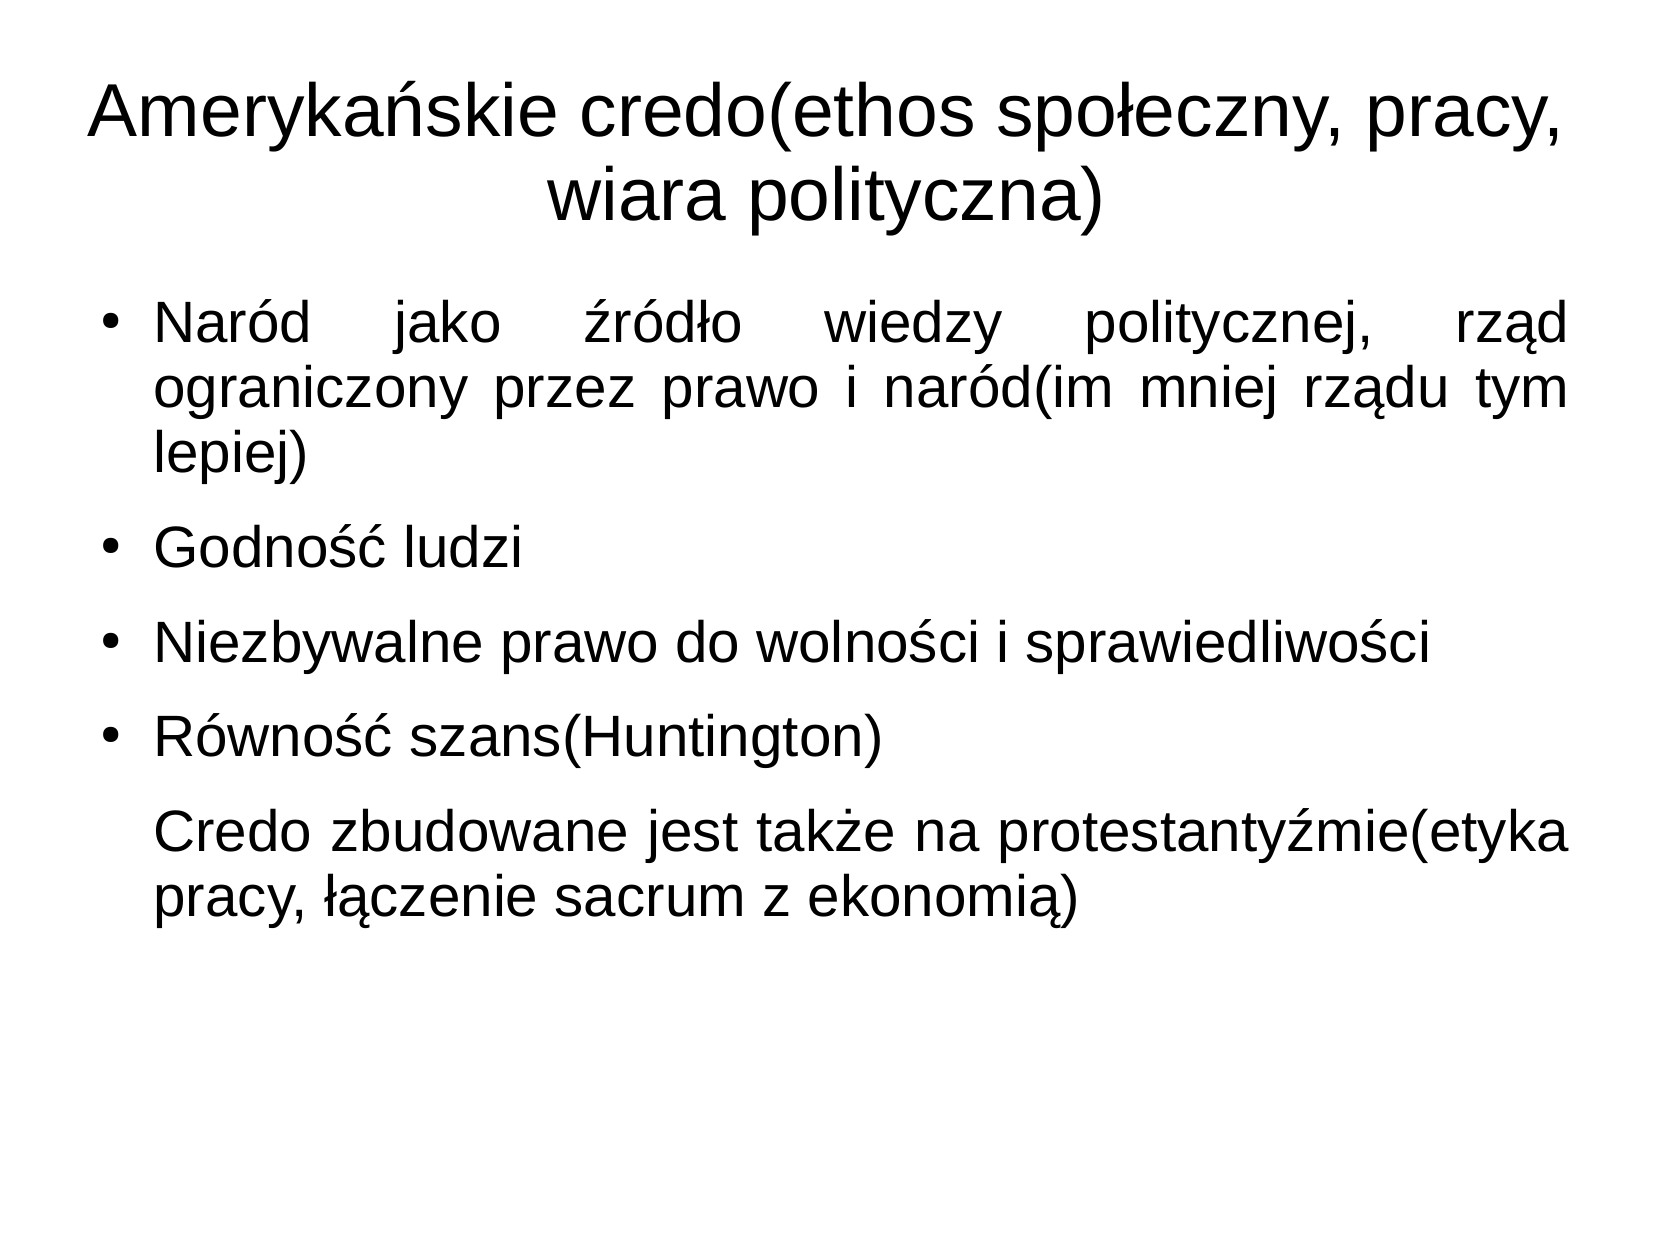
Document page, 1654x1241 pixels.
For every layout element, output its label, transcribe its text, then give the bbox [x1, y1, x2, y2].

title Amerykańskie credo(ethos społeczny, pracy, wiara polityczna) [82, 49, 1571, 257]
list Naród jako źródło wiedzy politycznej, rząd ograniczony przez prawo i naród(im mniej rządu tym lepiej) Godność ludzi Niezbywalne prawo do wolności i sprawiedliwości Równość szans(Huntington) Credo zbudowane jest także na protestantyźmie(etyka pracy, łączenie sacrum z ekonomią) [82, 290, 1571, 1109]
